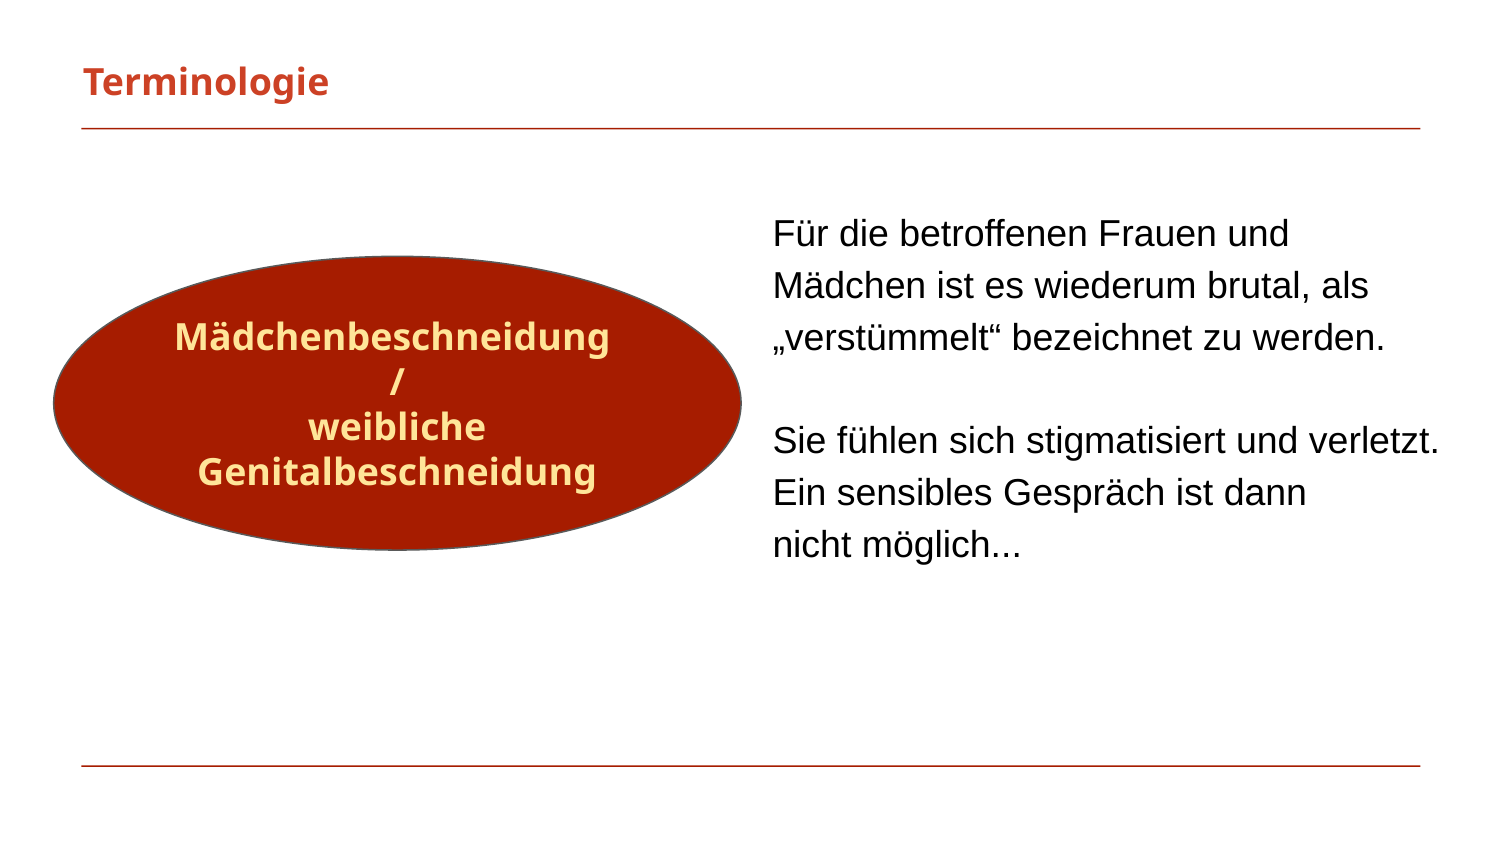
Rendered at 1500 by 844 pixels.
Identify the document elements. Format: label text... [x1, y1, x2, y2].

text_box Terminologie [67, 43, 1078, 117]
text_box Mädchenbeschneidung / weibliche Genitalbeschneidung [53, 256, 742, 551]
text_box Für die betroffenen Frauen und Mädchen ist es wiederum brutal, als „verstümmelt“ bezeichnet zu werden. Sie fühlen sich stigmatisiert und verletzt. Ein sensibles Gespräch ist dann nicht möglich... [757, 187, 1458, 550]
